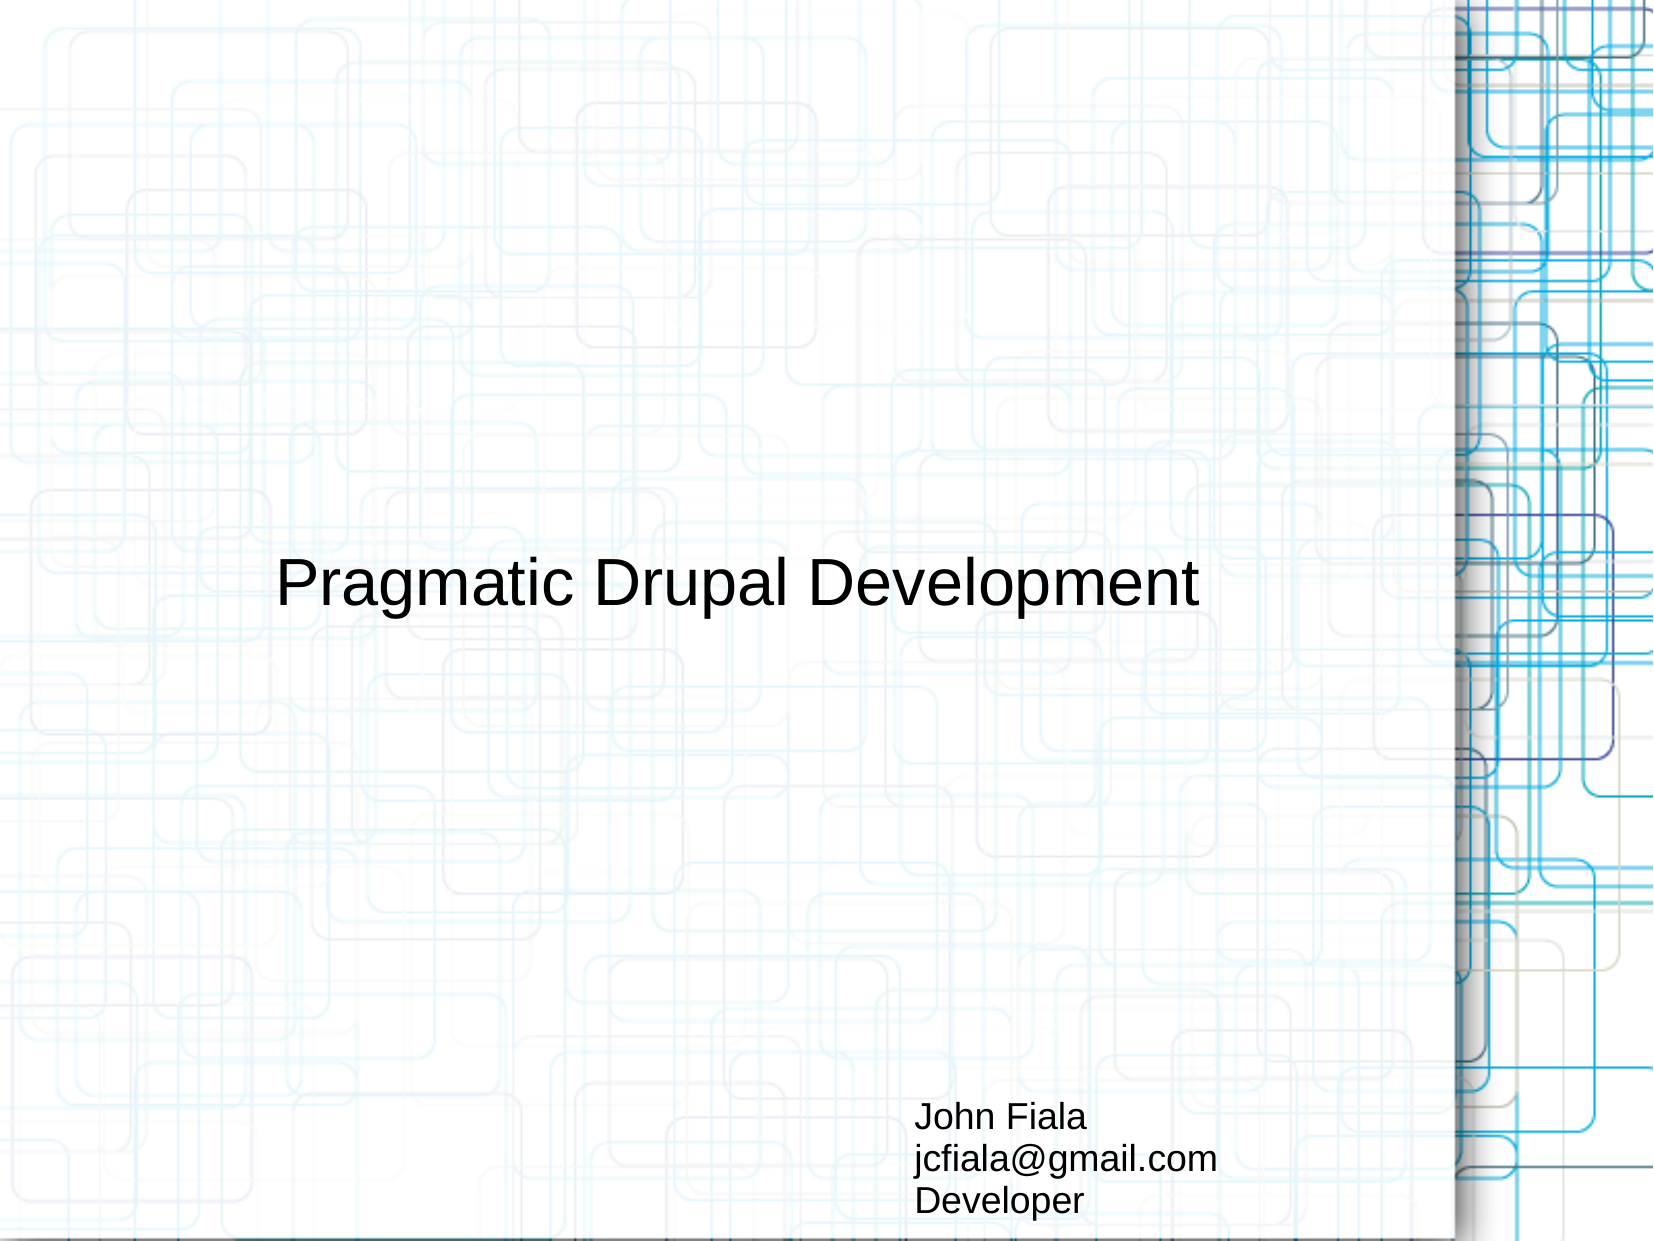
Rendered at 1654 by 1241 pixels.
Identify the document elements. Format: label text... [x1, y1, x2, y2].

subtitle Pragmatic Drupal Development [58, 49, 1417, 1109]
text_box John Fiala jcfiala@gmail.com Developer [899, 1087, 1387, 1229]
picture [0, 0, 1654, 1241]
